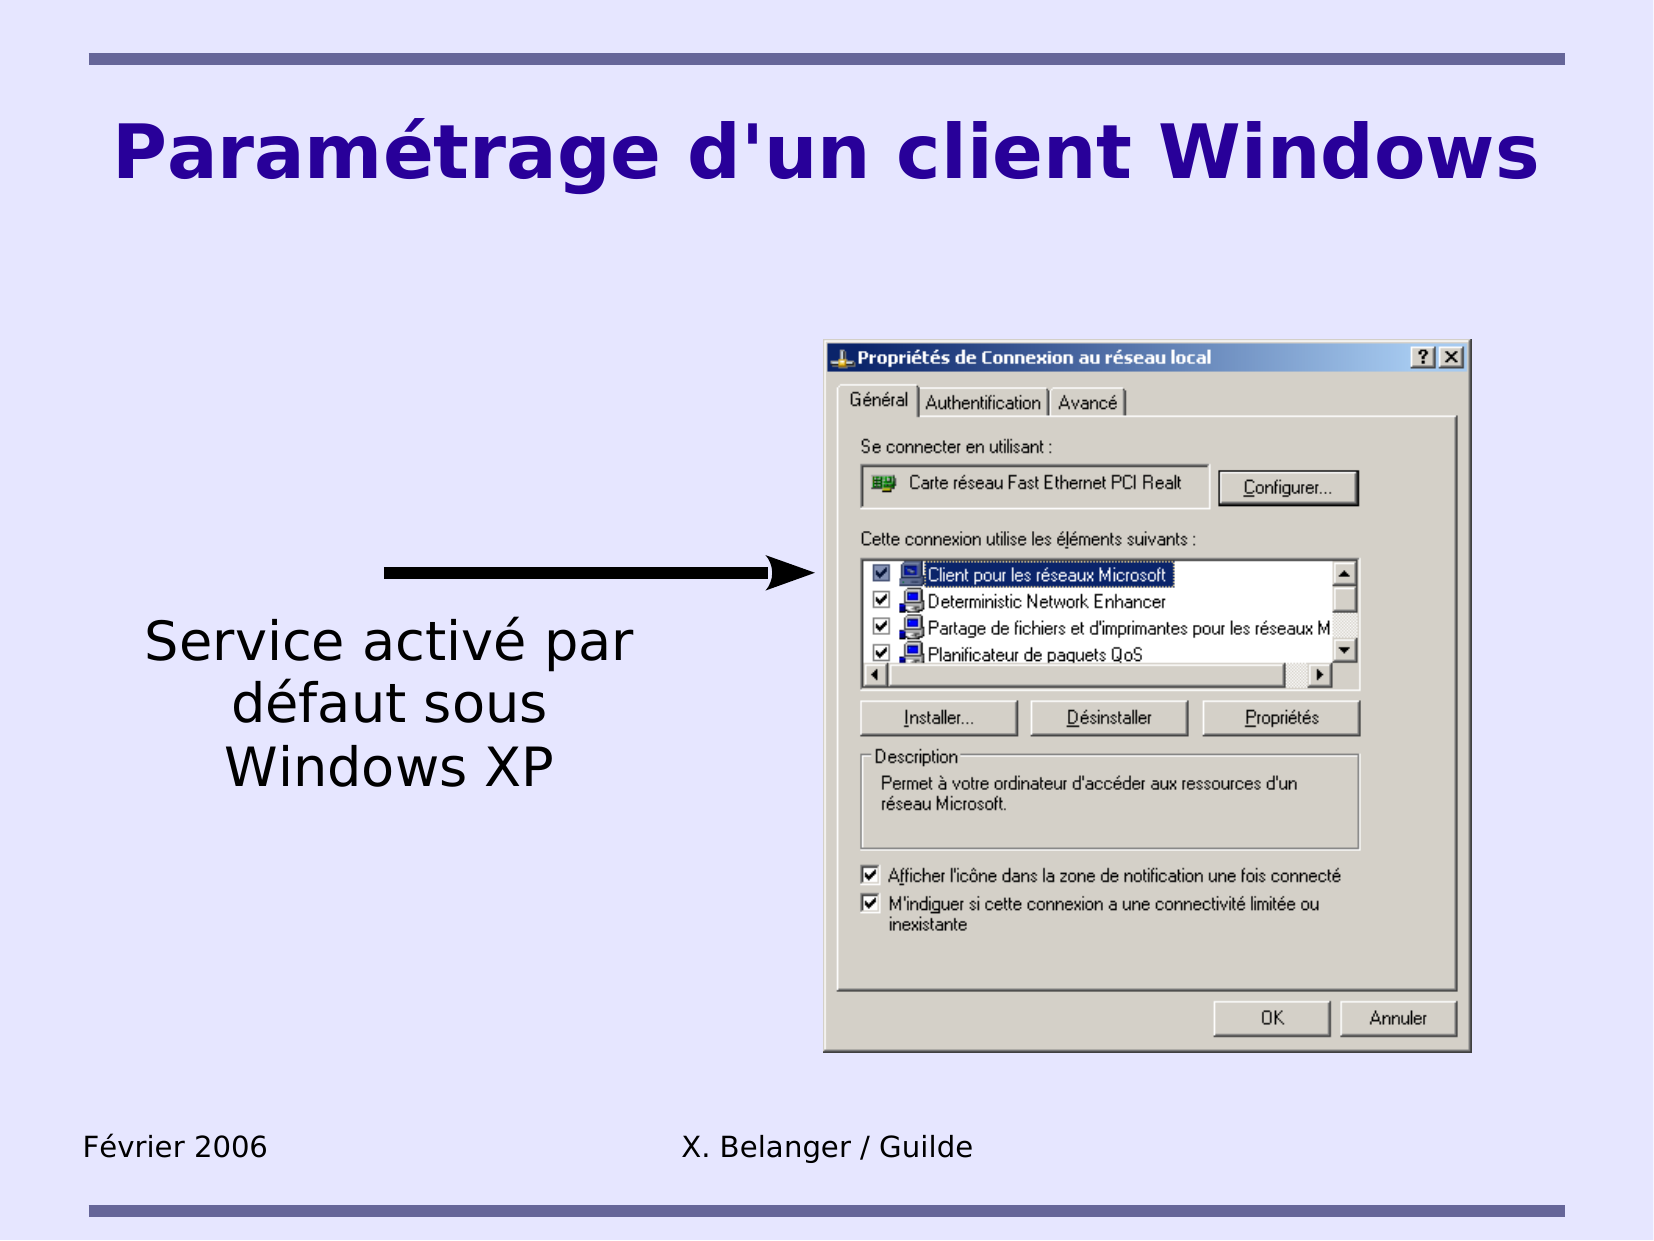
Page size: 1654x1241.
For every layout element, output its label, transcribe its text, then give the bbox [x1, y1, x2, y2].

text_box Service activé par défaut sous Windows XP [124, 602, 656, 807]
picture [823, 339, 1472, 1053]
title Paramétrage d'un client Windows [82, 49, 1571, 257]
